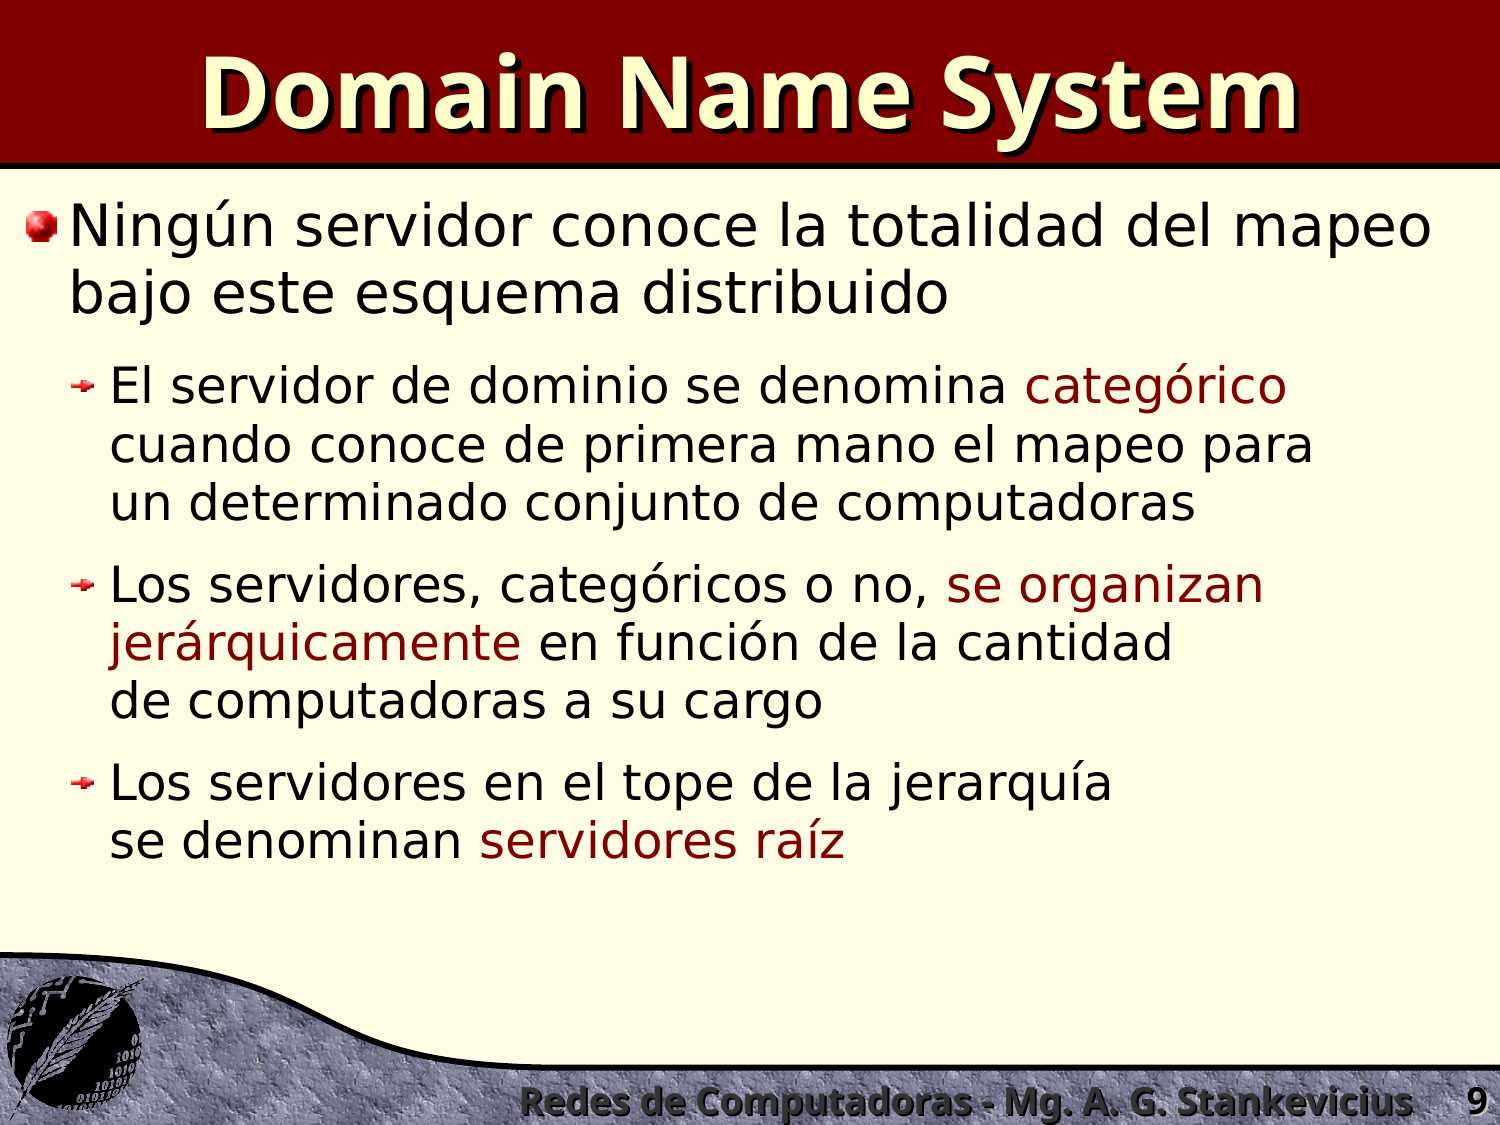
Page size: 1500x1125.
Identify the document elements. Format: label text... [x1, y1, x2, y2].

picture [790, 1100, 795, 1110]
list Ningún servidor conoce la totalidad del mapeo bajo este esquema distribuido El servidor de dominio se denomina categórico cuando conoce de primera mano el mapeo para un determinado conjunto de computadoras Los servidores, categóricos o no, se organizan jerárquicamente en función de la cantidad de computadoras a su cargo Los servidores en el tope de la jerarquía se denominan servidores raíz [11, 192, 1486, 935]
picture [0, 959, 1500, 1125]
title Domain Name System [15, 5, 1485, 160]
picture [1047, 1100, 1054, 1110]
